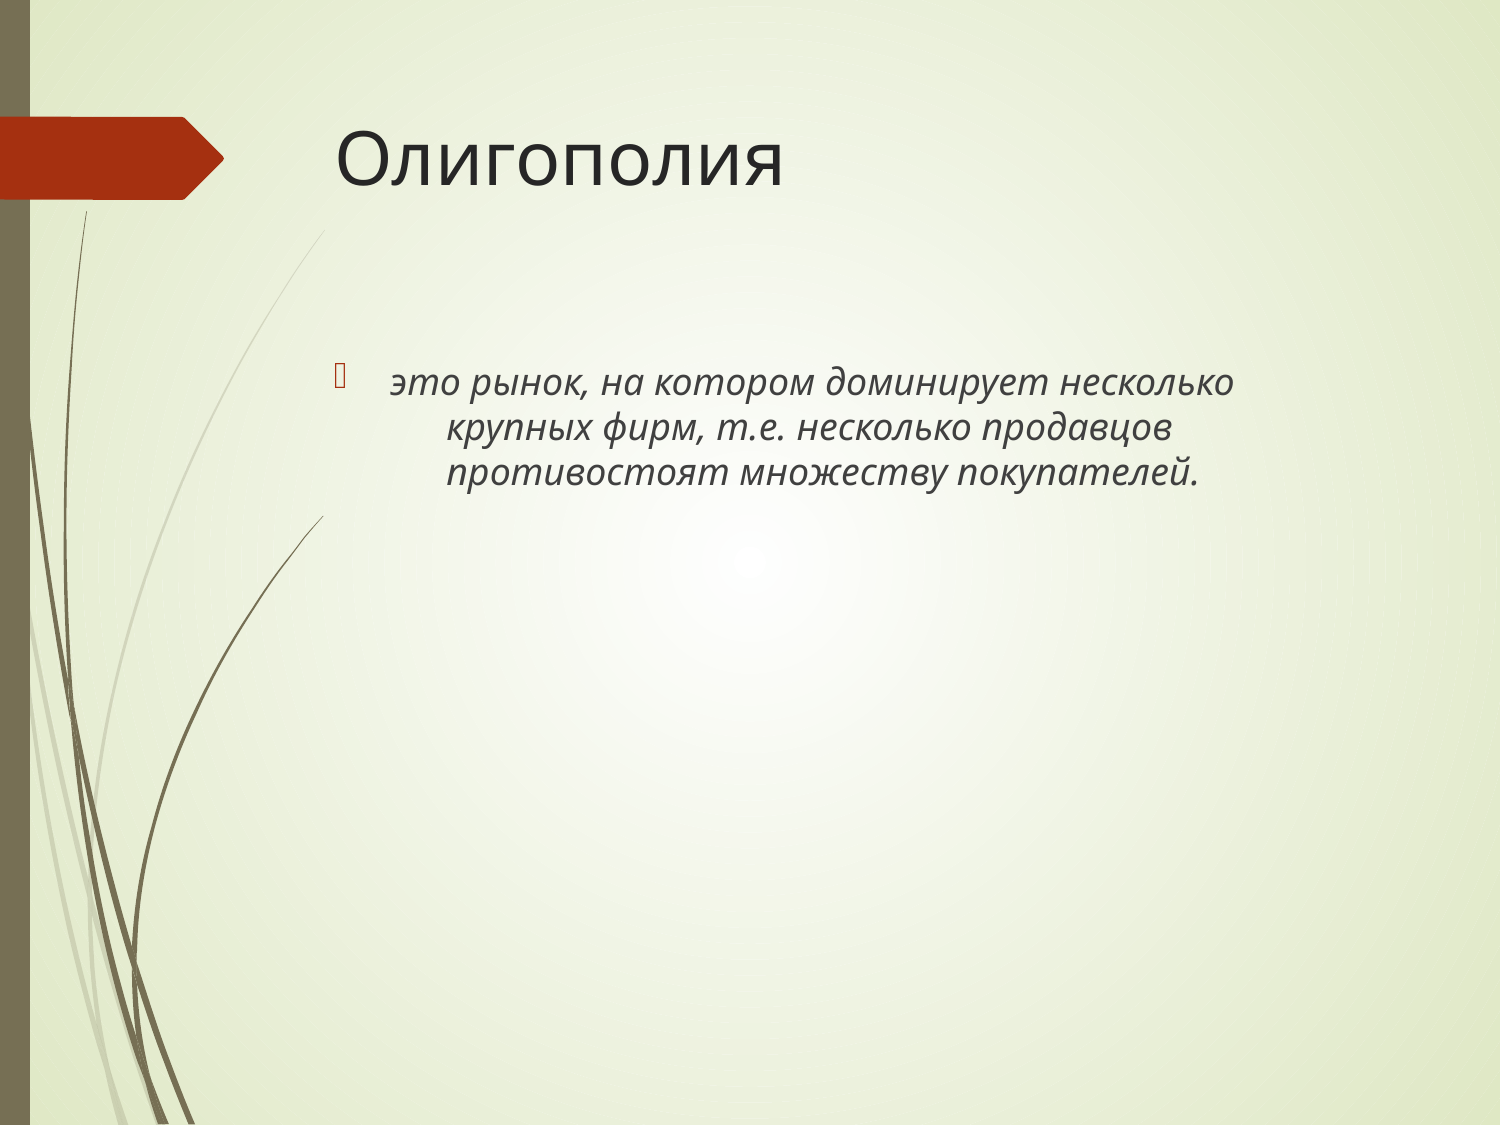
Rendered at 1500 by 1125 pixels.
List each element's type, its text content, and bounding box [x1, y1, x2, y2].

list это рынок, на котором доминирует несколько крупных фирм, т.е. несколько продавцов противостоят множеству покупателей. [318, 350, 1401, 970]
title Олигополия [319, 102, 1400, 313]
